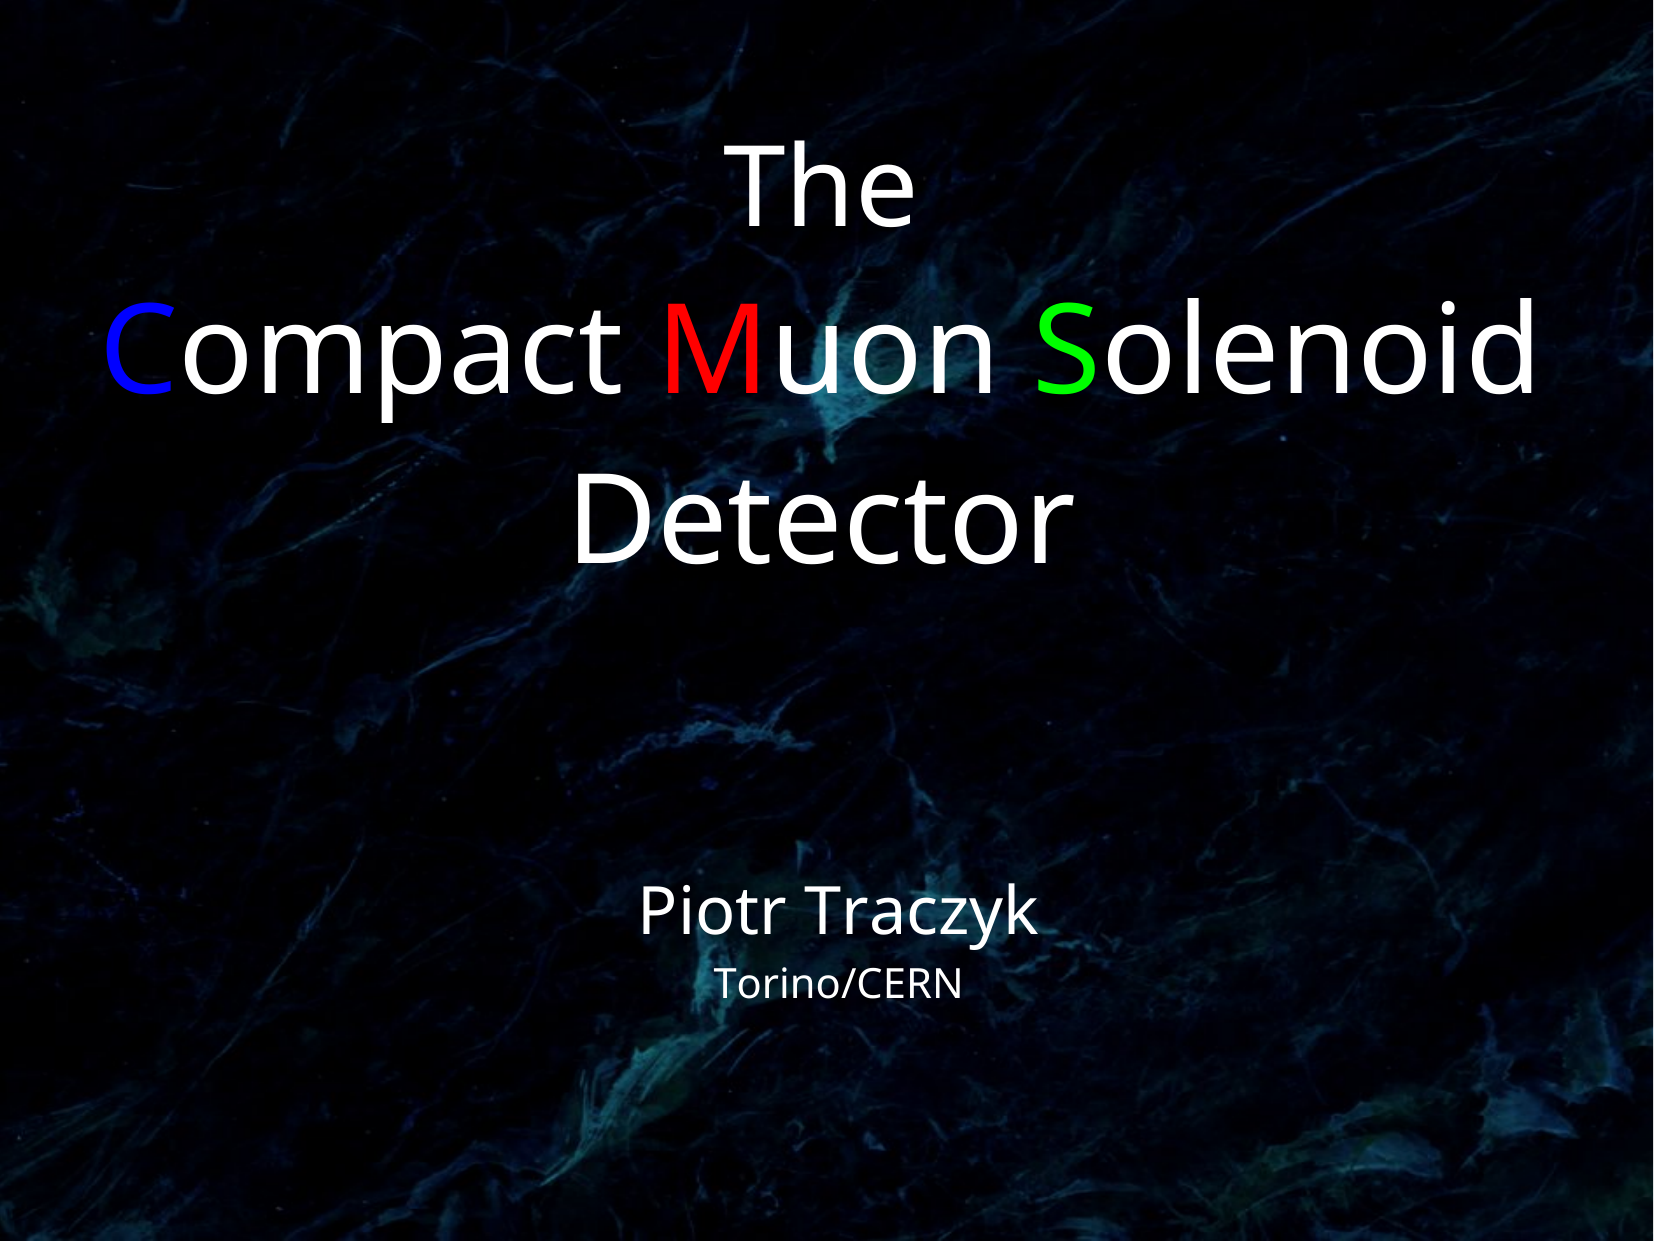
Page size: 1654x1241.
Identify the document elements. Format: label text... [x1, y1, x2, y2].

subtitle Piotr Traczyk Torino/CERN [77, 781, 1565, 1093]
picture [0, 0, 1654, 1241]
title The Compact Muon Solenoid Detector [77, 56, 1565, 650]
